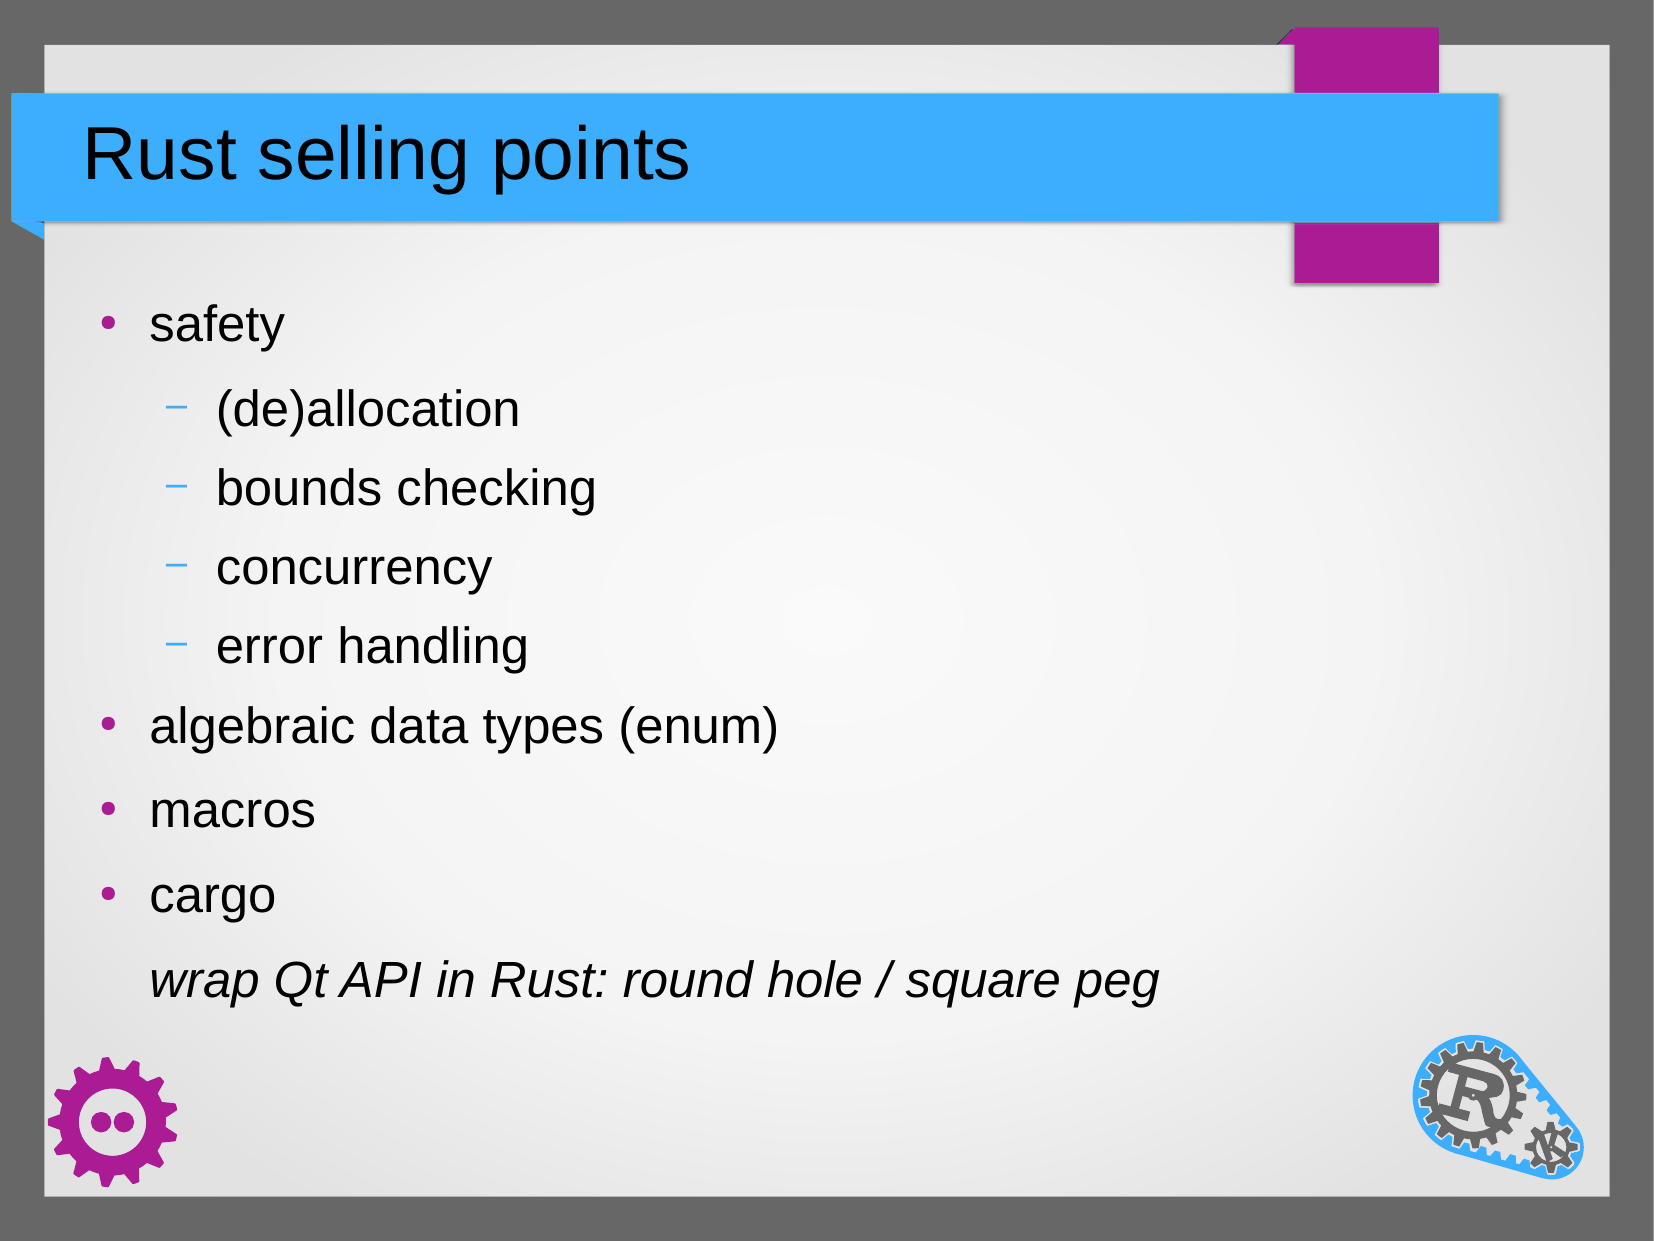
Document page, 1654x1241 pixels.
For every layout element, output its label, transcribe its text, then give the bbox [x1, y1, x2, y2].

picture [0, 0, 1654, 1241]
list safety (de)allocation bounds checking concurrency error handling algebraic data types (enum) macros cargo wrap Qt API in Rust: round hole / square peg [82, 295, 1571, 1015]
title Rust selling points [82, 94, 1264, 213]
